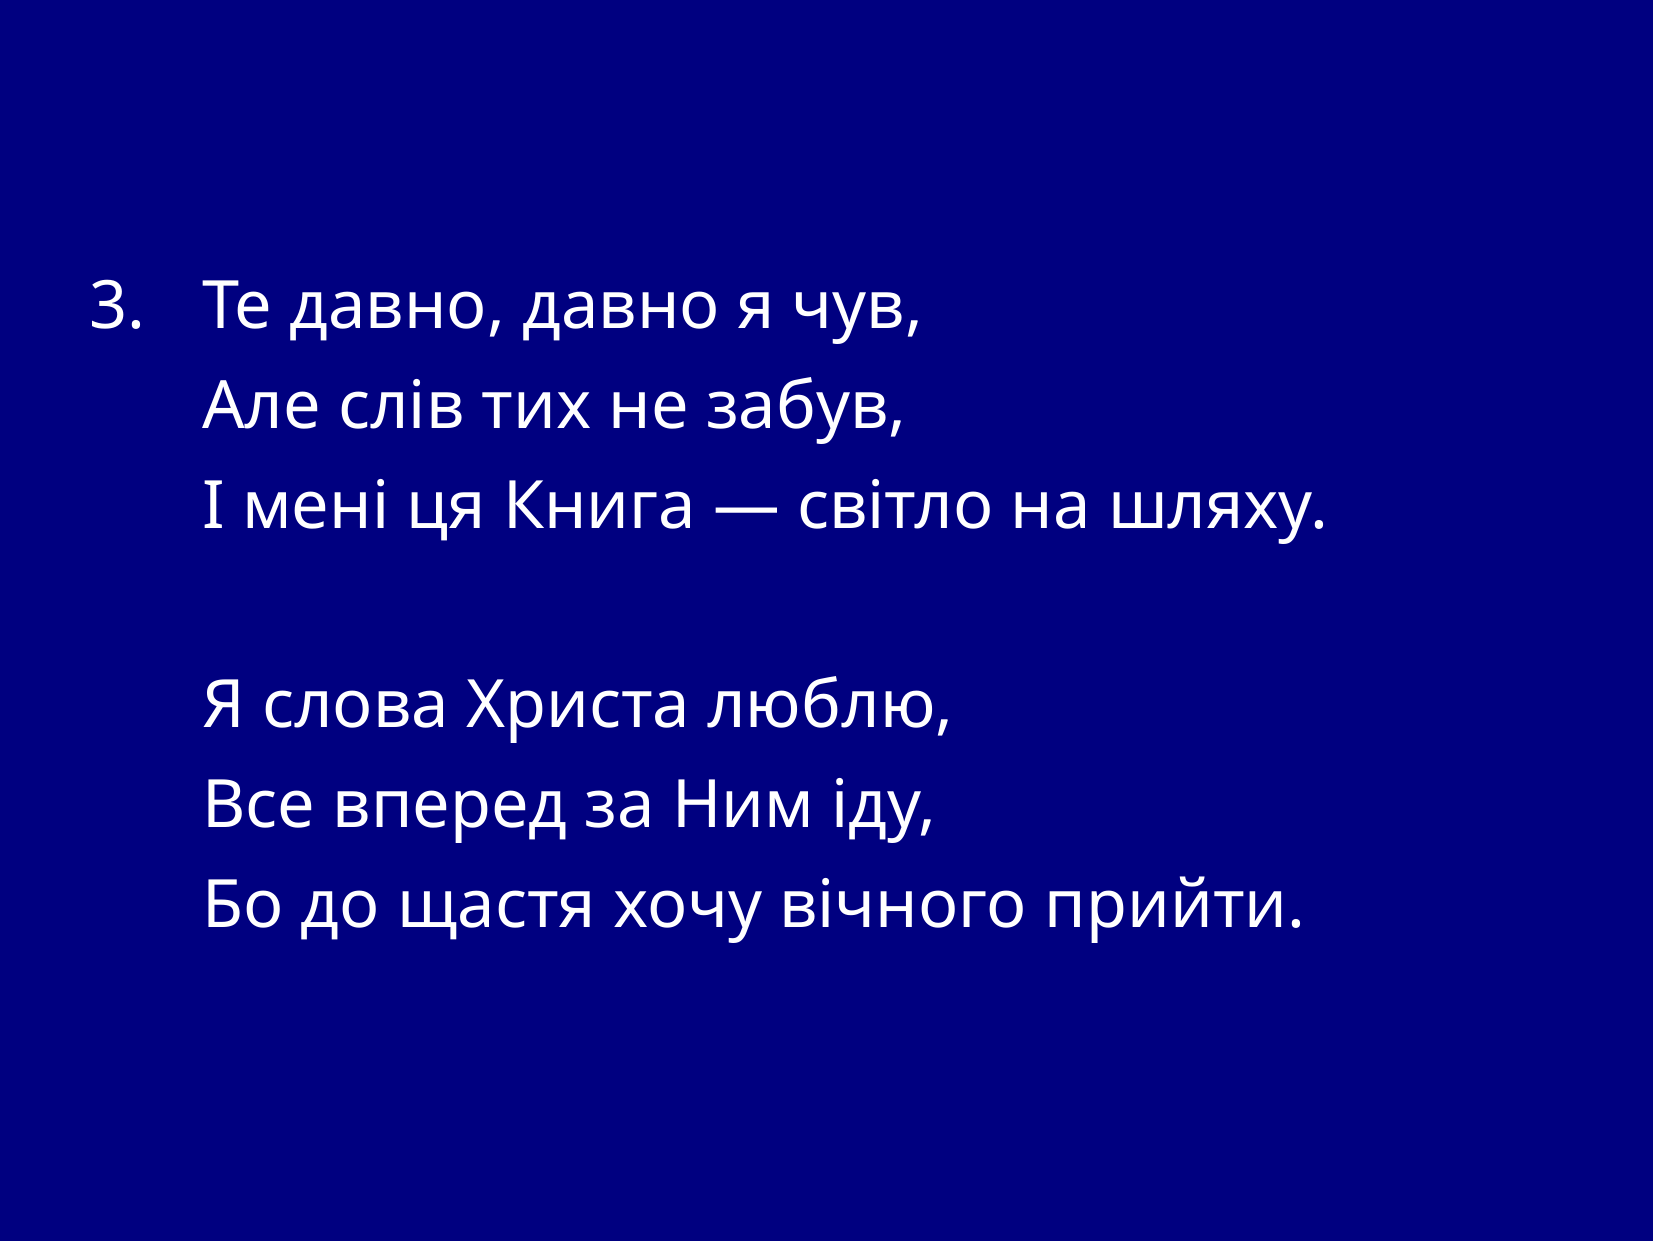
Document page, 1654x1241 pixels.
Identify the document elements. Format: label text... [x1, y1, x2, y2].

text_box 3. Те давно, давно я чув, Але слів тих не забув, І мені ця Книга ― світло на шляху. Я слова Христа люблю, Все вперед за Ним іду, Бо до щастя хочу вічного прийти. [75, 150, 1576, 1163]
